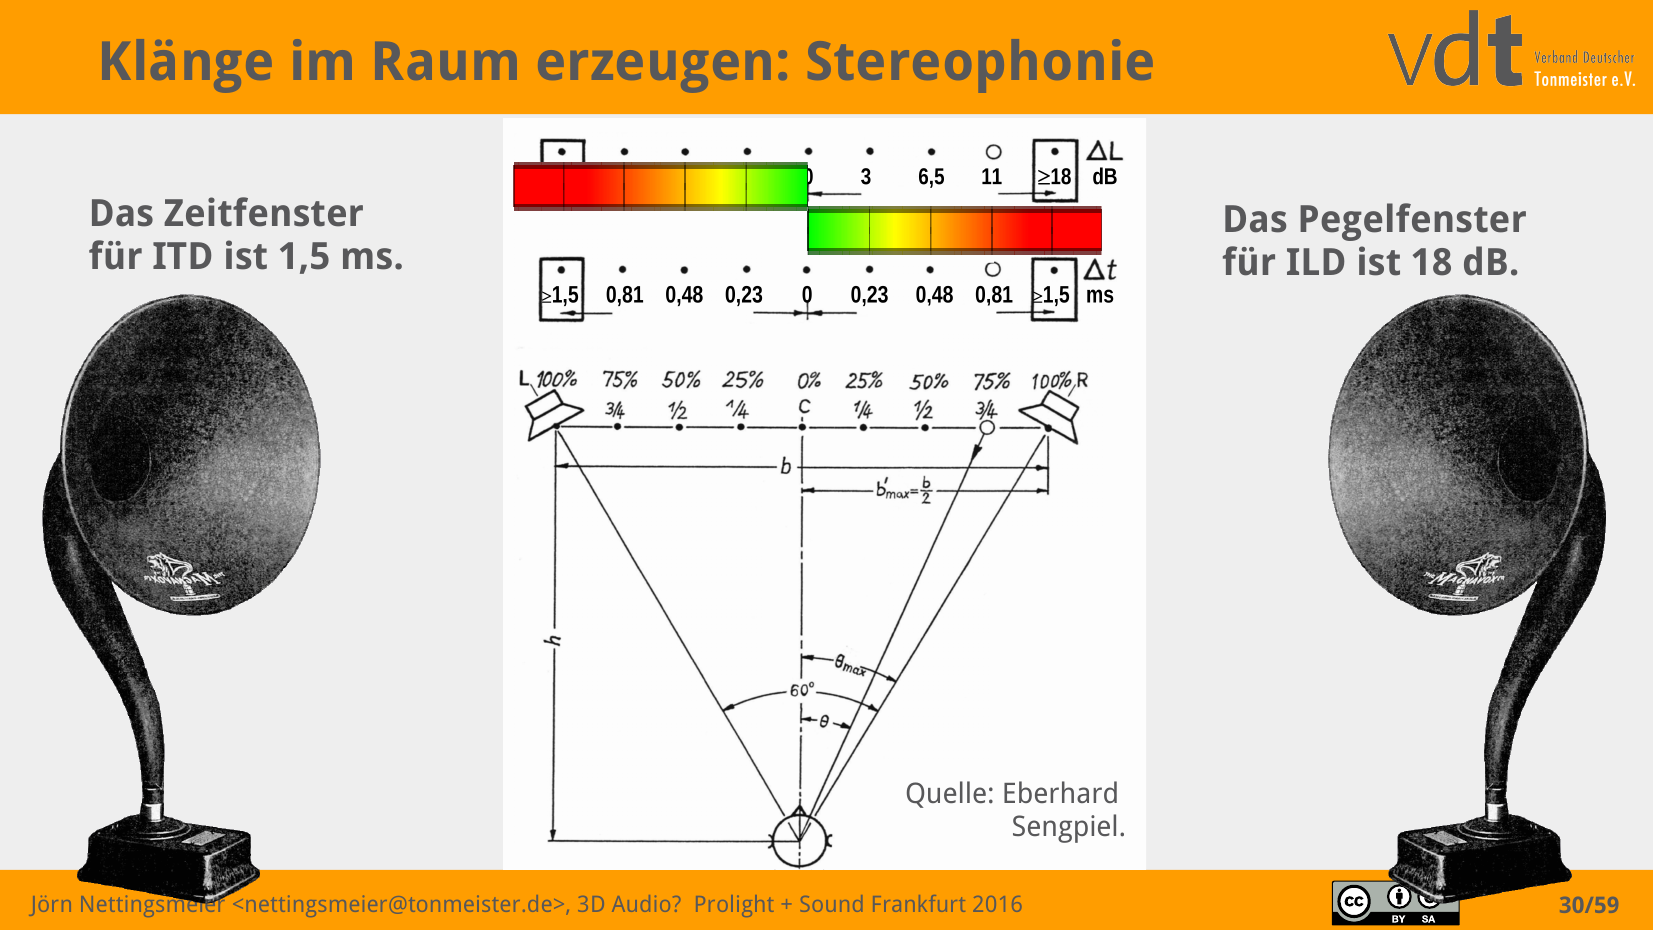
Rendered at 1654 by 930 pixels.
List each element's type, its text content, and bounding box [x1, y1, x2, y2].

picture [1377, 0, 1646, 104]
title Klänge im Raum erzeugen: Stereophonie [97, 4, 1215, 119]
list Das Zeitfenster für ITD ist 1,5 ms. [17, 191, 552, 388]
picture [503, 119, 1147, 870]
picture [20, 388, 341, 919]
picture [1307, 394, 1628, 919]
list Das Pegelfenster für ILD ist 18 dB. [1151, 197, 1653, 394]
list Quelle: Eberhard Sengpiel. [820, 777, 1127, 845]
